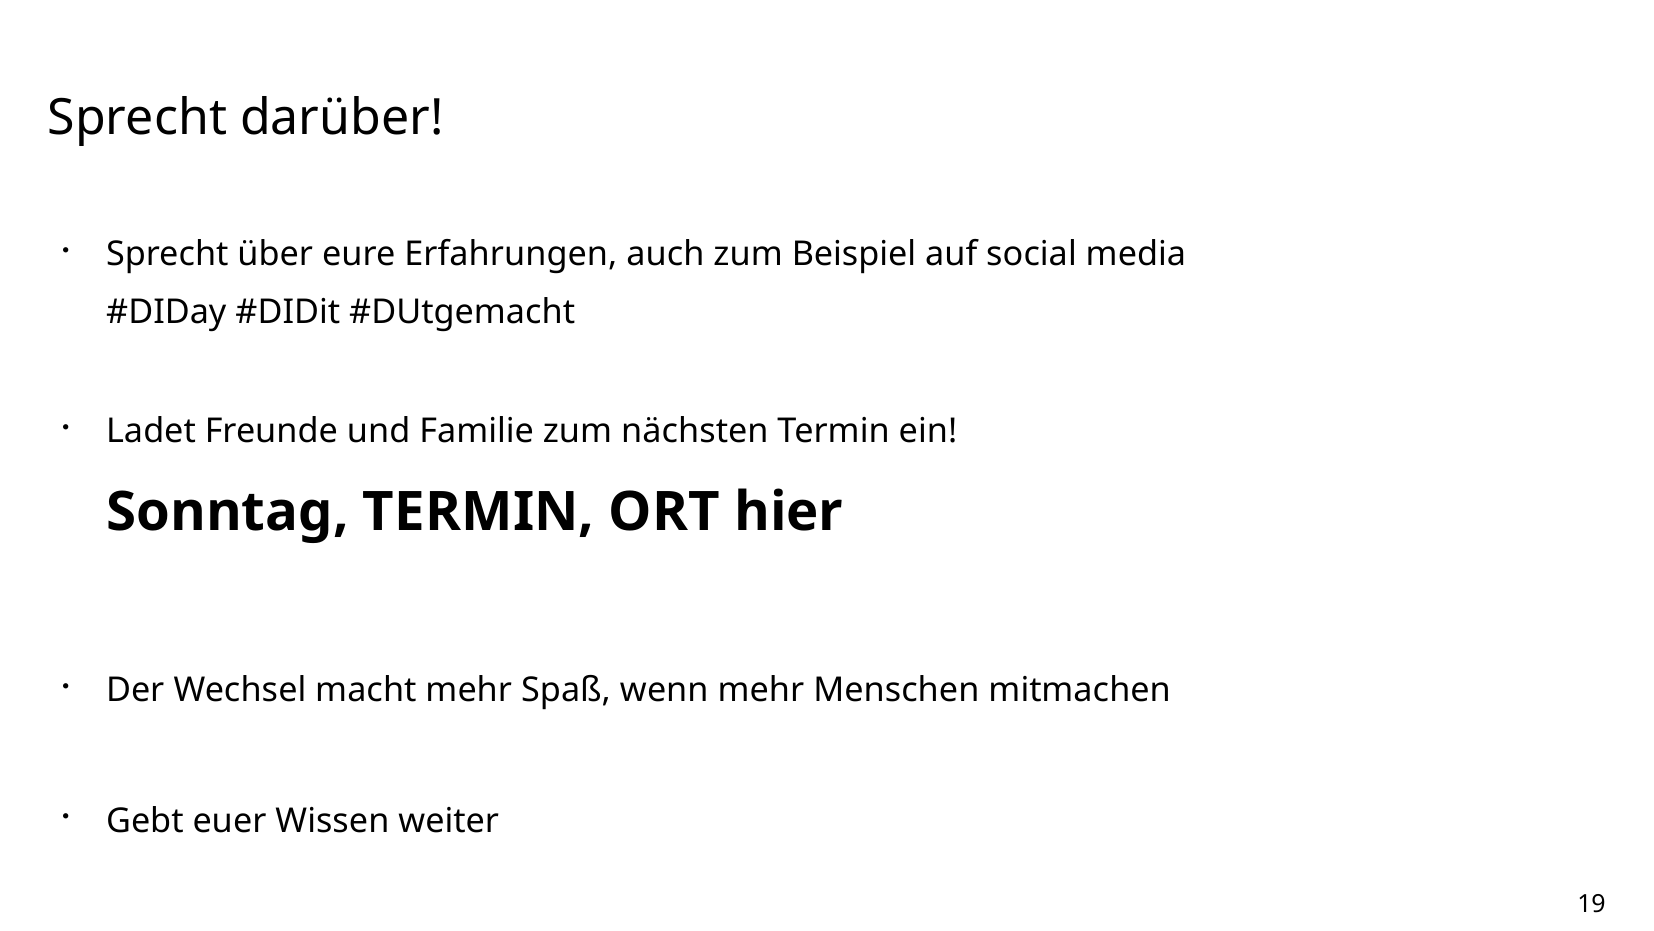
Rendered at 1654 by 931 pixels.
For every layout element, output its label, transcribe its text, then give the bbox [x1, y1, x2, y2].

title Sprecht darüber! [47, 37, 1606, 193]
list Sprecht über eure Erfahrungen, auch zum Beispiel auf social media #DIDay #DIDit #DUtgemacht Ladet Freunde und Familie zum nächsten Termin ein! Sonntag, TERMIN, ORT hier Der Wechsel macht mehr Spaß, wenn mehr Menschen mitmachen Gebt euer Wissen weiter [47, 217, 1606, 848]
